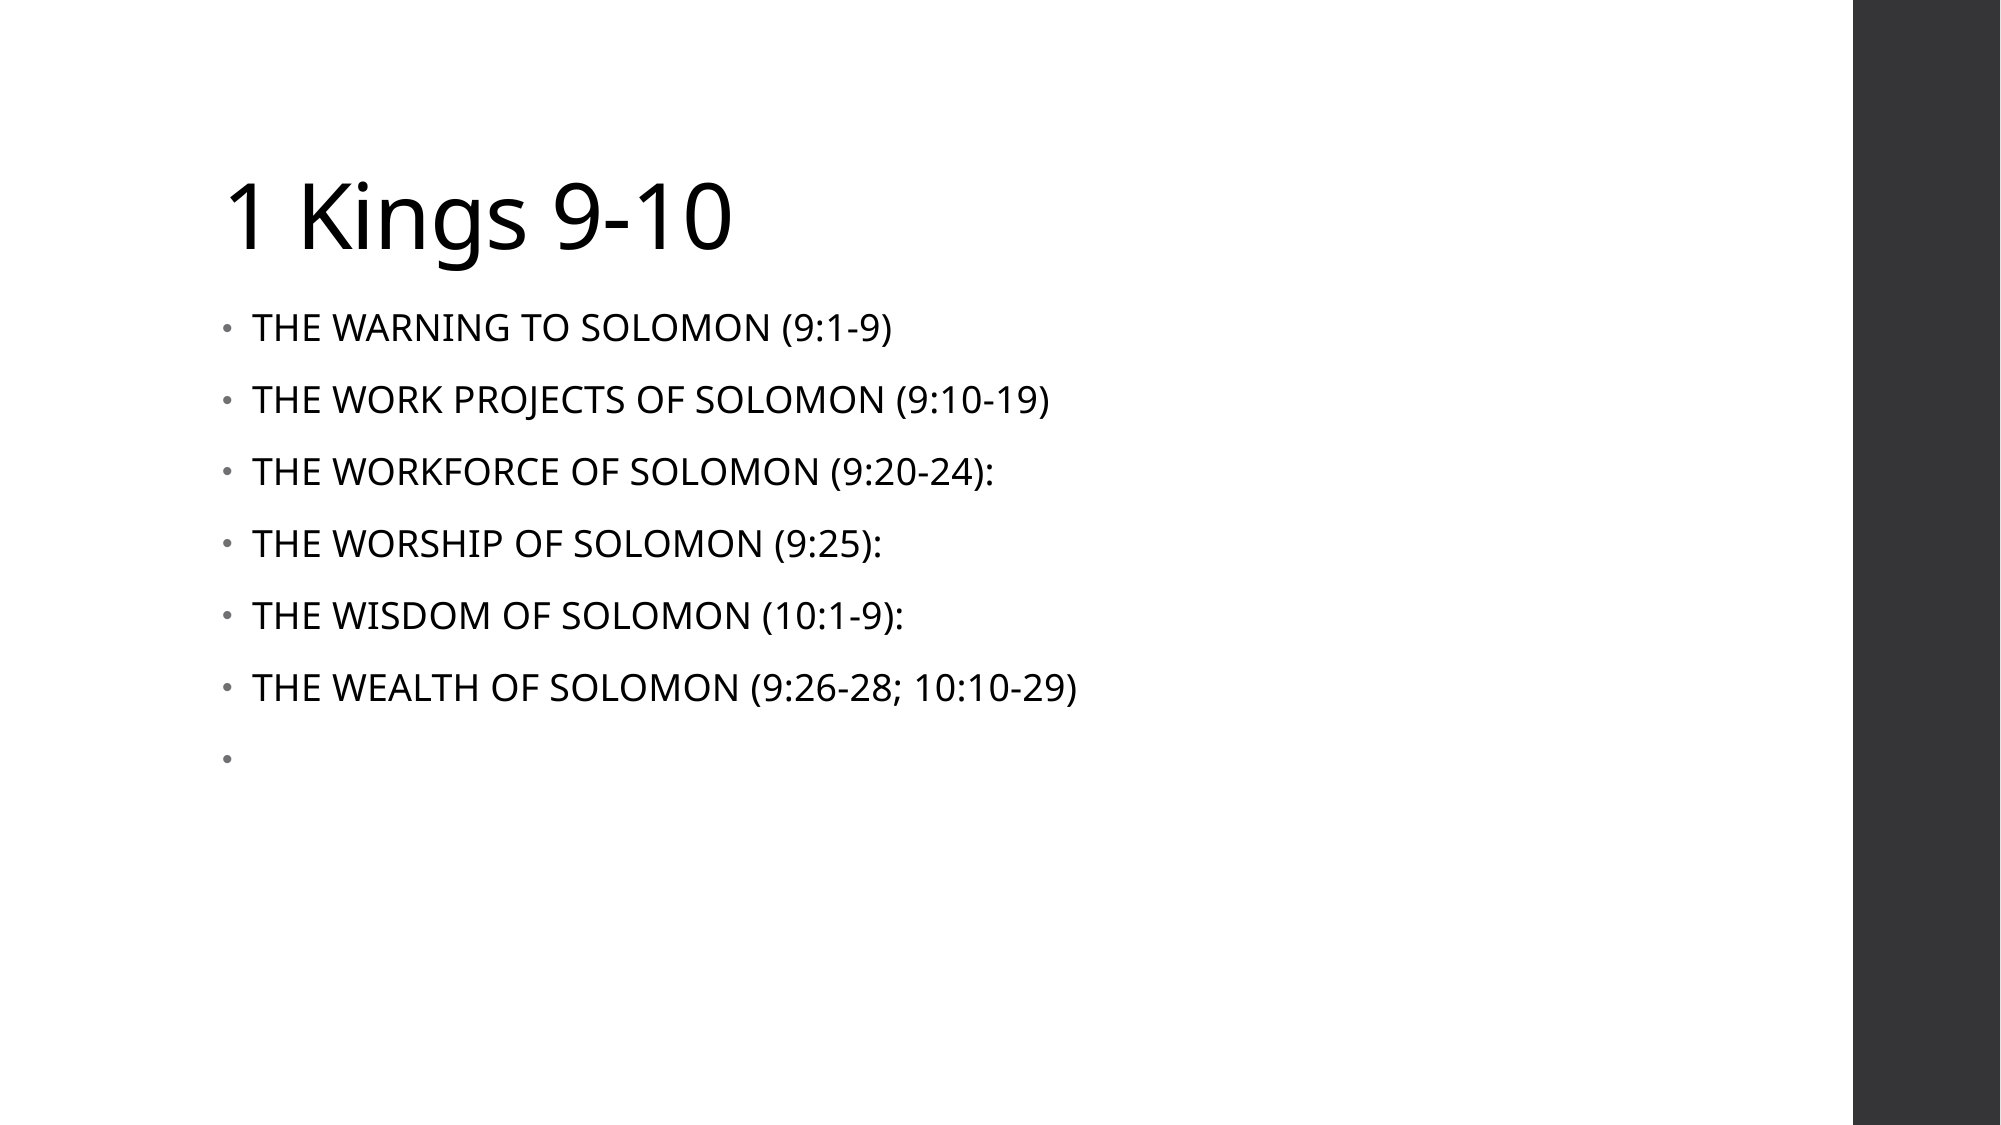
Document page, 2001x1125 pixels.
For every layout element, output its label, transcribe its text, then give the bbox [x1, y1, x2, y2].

title 1 Kings 9-10 [206, 60, 1797, 278]
list THE WARNING TO SOLOMON (9:1-9) THE WORK PROJECTS OF SOLOMON (9:10-19) THE WORKFORCE OF SOLOMON (9:20-24): THE WORSHIP OF SOLOMON (9:25): THE WISDOM OF SOLOMON (10:1-9): THE WEALTH OF SOLOMON (9:26-28; 10:10-29) [206, 299, 1617, 1014]
